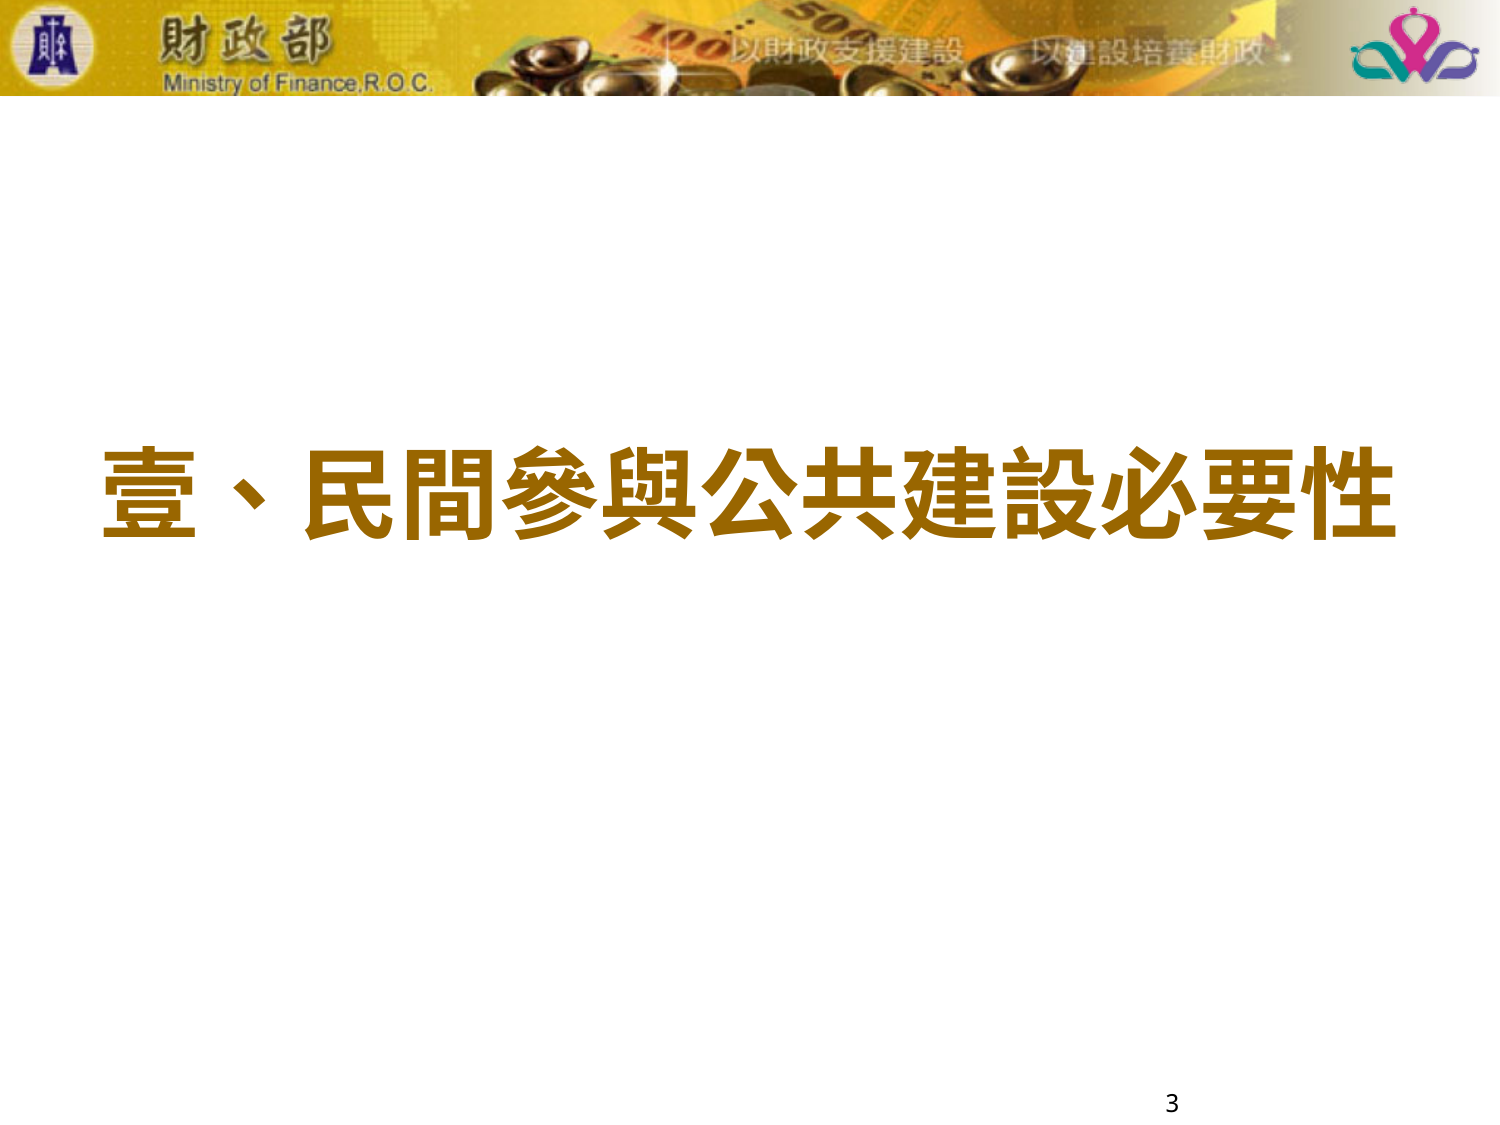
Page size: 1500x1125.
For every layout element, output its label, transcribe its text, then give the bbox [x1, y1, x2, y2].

picture [0, 0, 1500, 96]
text_box 壹、民間參與公共建設必要性 [0, 368, 1500, 610]
text_box 3 [1149, 1080, 1500, 1125]
